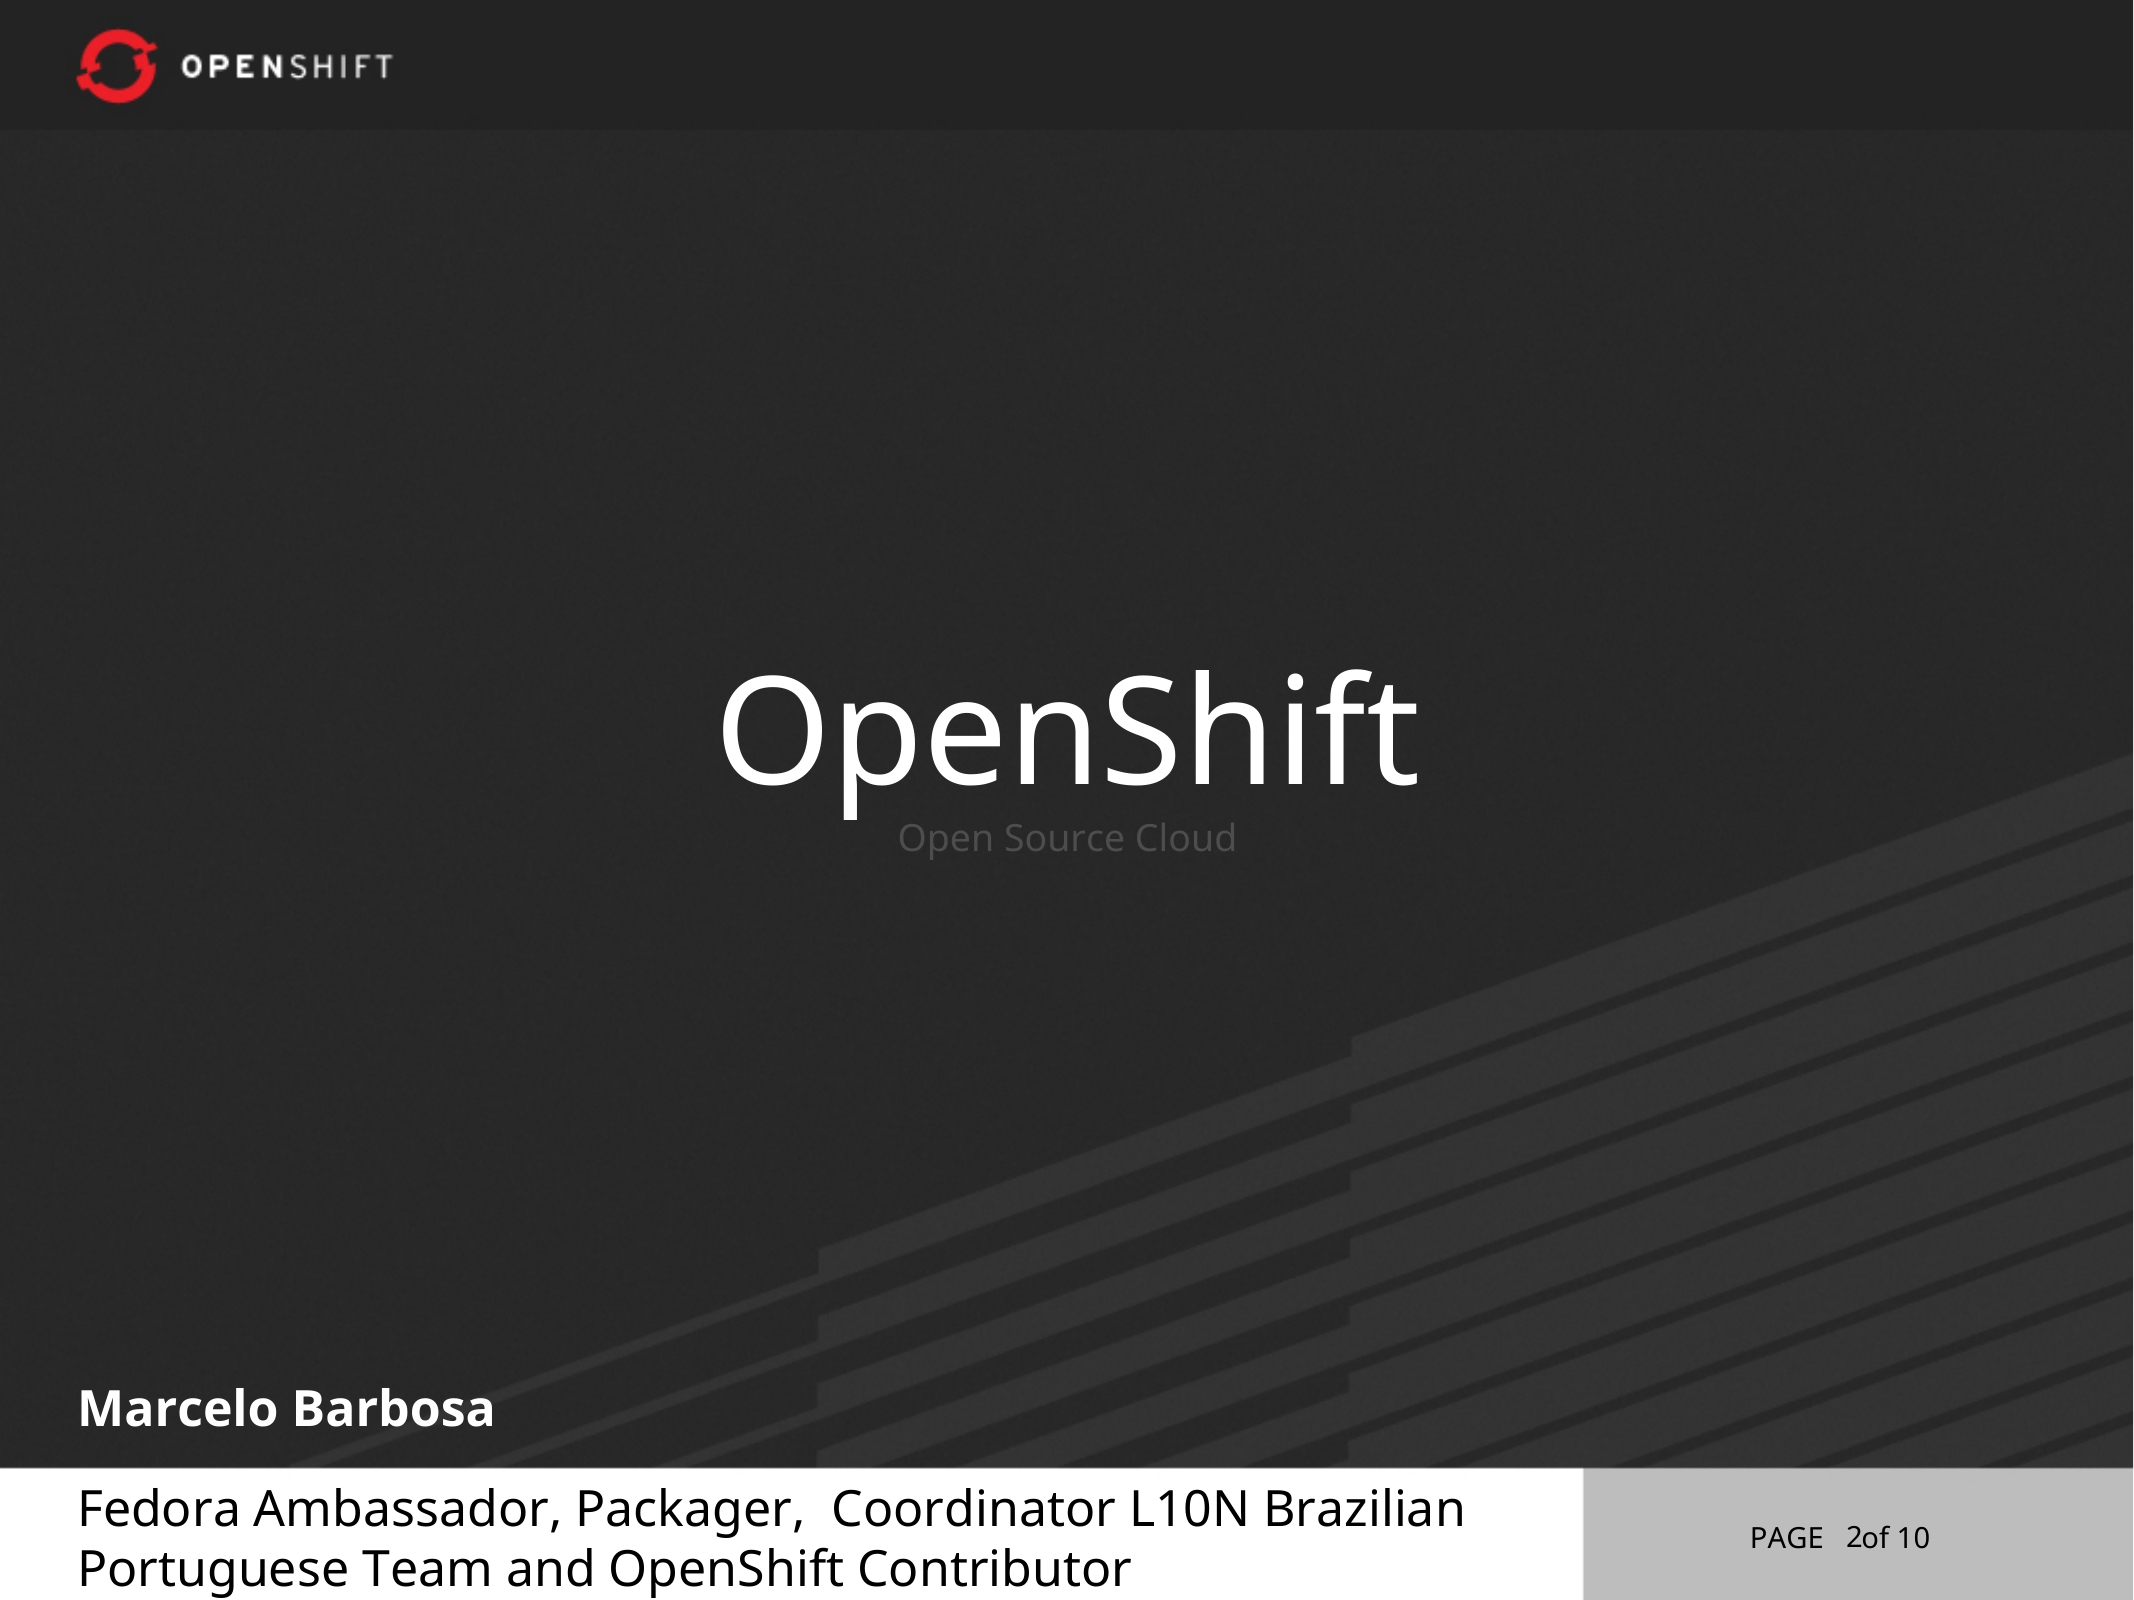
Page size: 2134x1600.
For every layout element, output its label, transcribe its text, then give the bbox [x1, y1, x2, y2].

text_box OpenShift Open Source Cloud [395, 626, 1740, 868]
text_box PAGE of 10 [1749, 1509, 2134, 1564]
text_box Marcelo Barbosa [77, 1380, 1545, 1433]
picture [0, 0, 2134, 1600]
text_box <number> [1831, 1510, 1871, 1563]
text_box Fedora Ambassador, Packager, Coordinator L10N Brazilian Portuguese Team and OpenShift Contributor [77, 1510, 1545, 1563]
